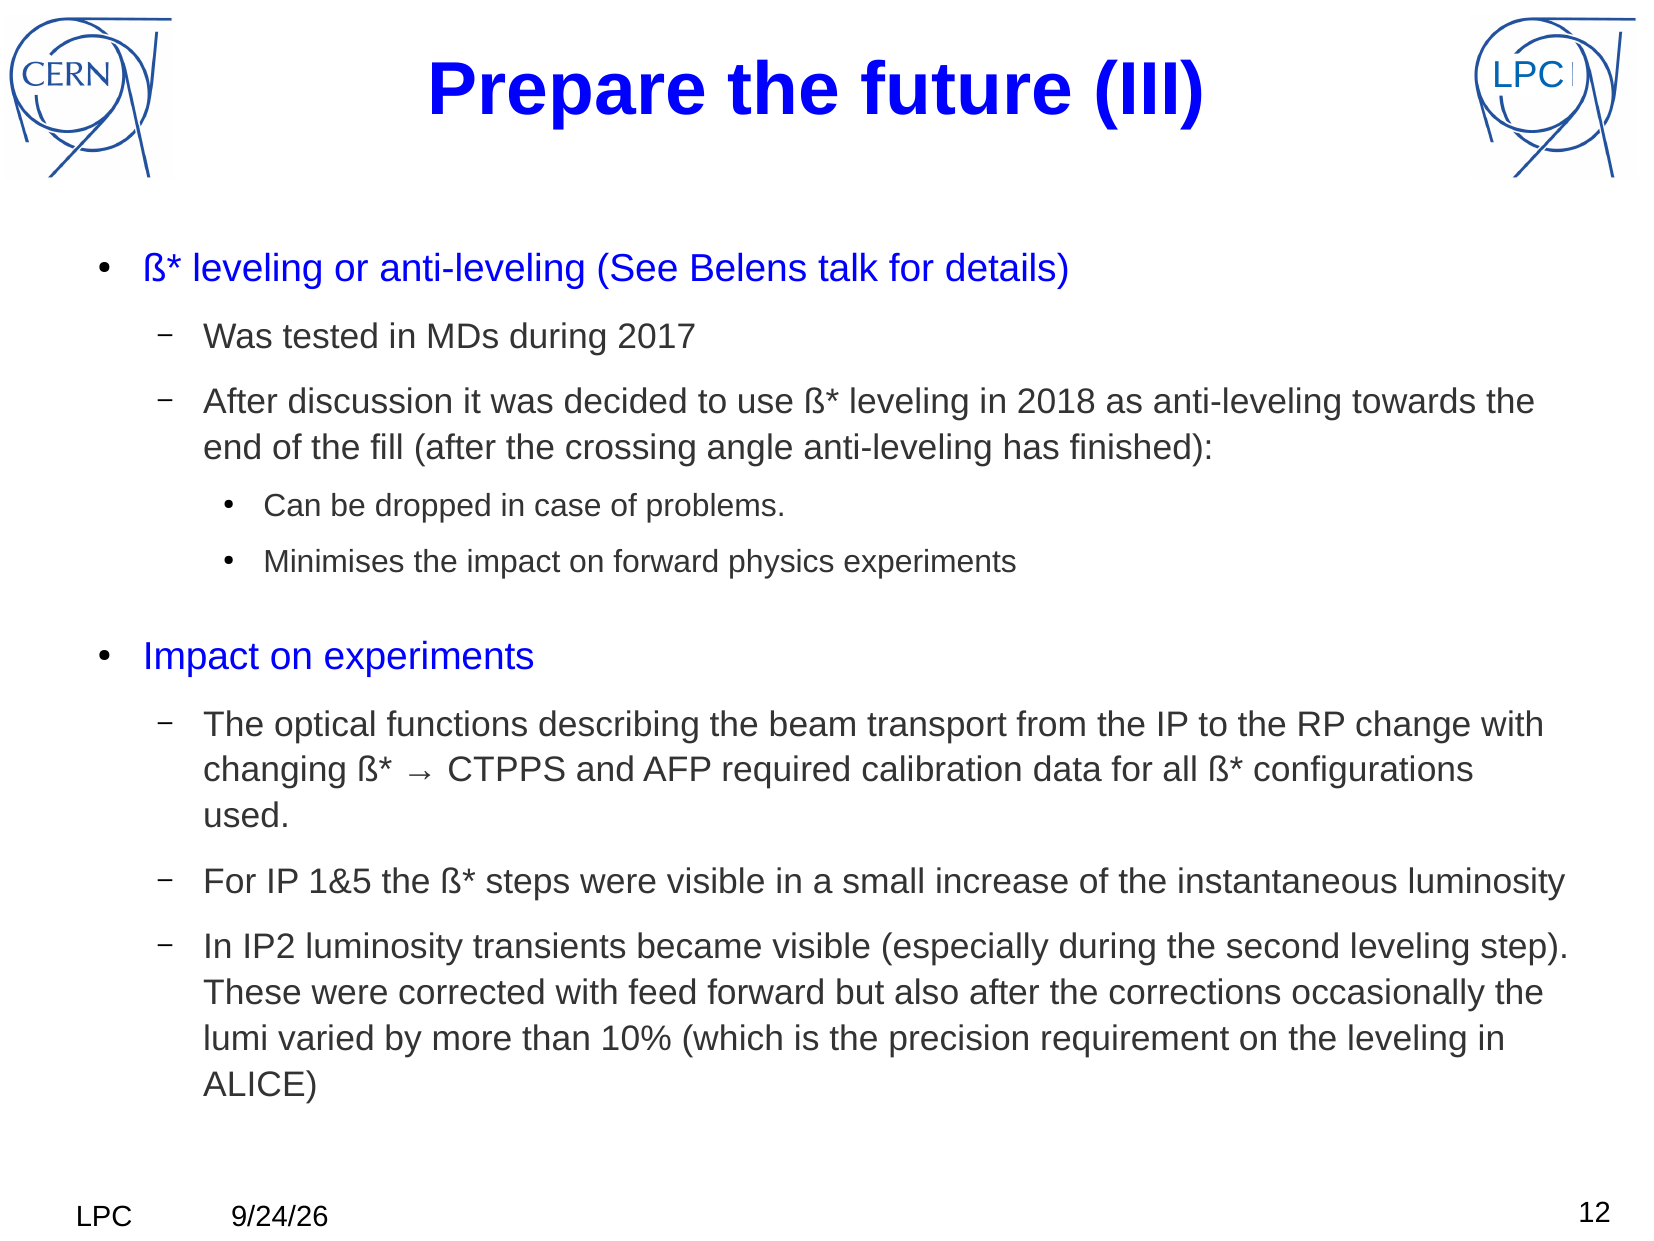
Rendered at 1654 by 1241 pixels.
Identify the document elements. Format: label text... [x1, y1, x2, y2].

picture [5, 14, 174, 180]
picture [1470, 14, 1638, 180]
list ß* leveling or anti-leveling (See Belens talk for details) Was tested in MDs during 2017 After discussion it was decided to use ß* leveling in 2018 as anti-leveling towards the end of the fill (after the crossing angle anti-leveling has finished): Can be dropped in case of problems. Minimises the impact on forward physics experiments Impact on experiments The optical functions describing the beam transport from the IP to the RP change with changing ß* → CTPPS and AFP required calibration data for all ß* configurations used. For IP 1&5 the ß* steps were visible in a small increase of the instantaneous luminosity In IP2 luminosity transients became visible (especially during the second leveling step). These were corrected with feed forward but also after the corrections occasionally the lumi varied by more than 10% (which is the precision requirement on the leveling in ALICE) [82, 225, 1571, 1141]
title Prepare the future (III) [173, 5, 1461, 172]
